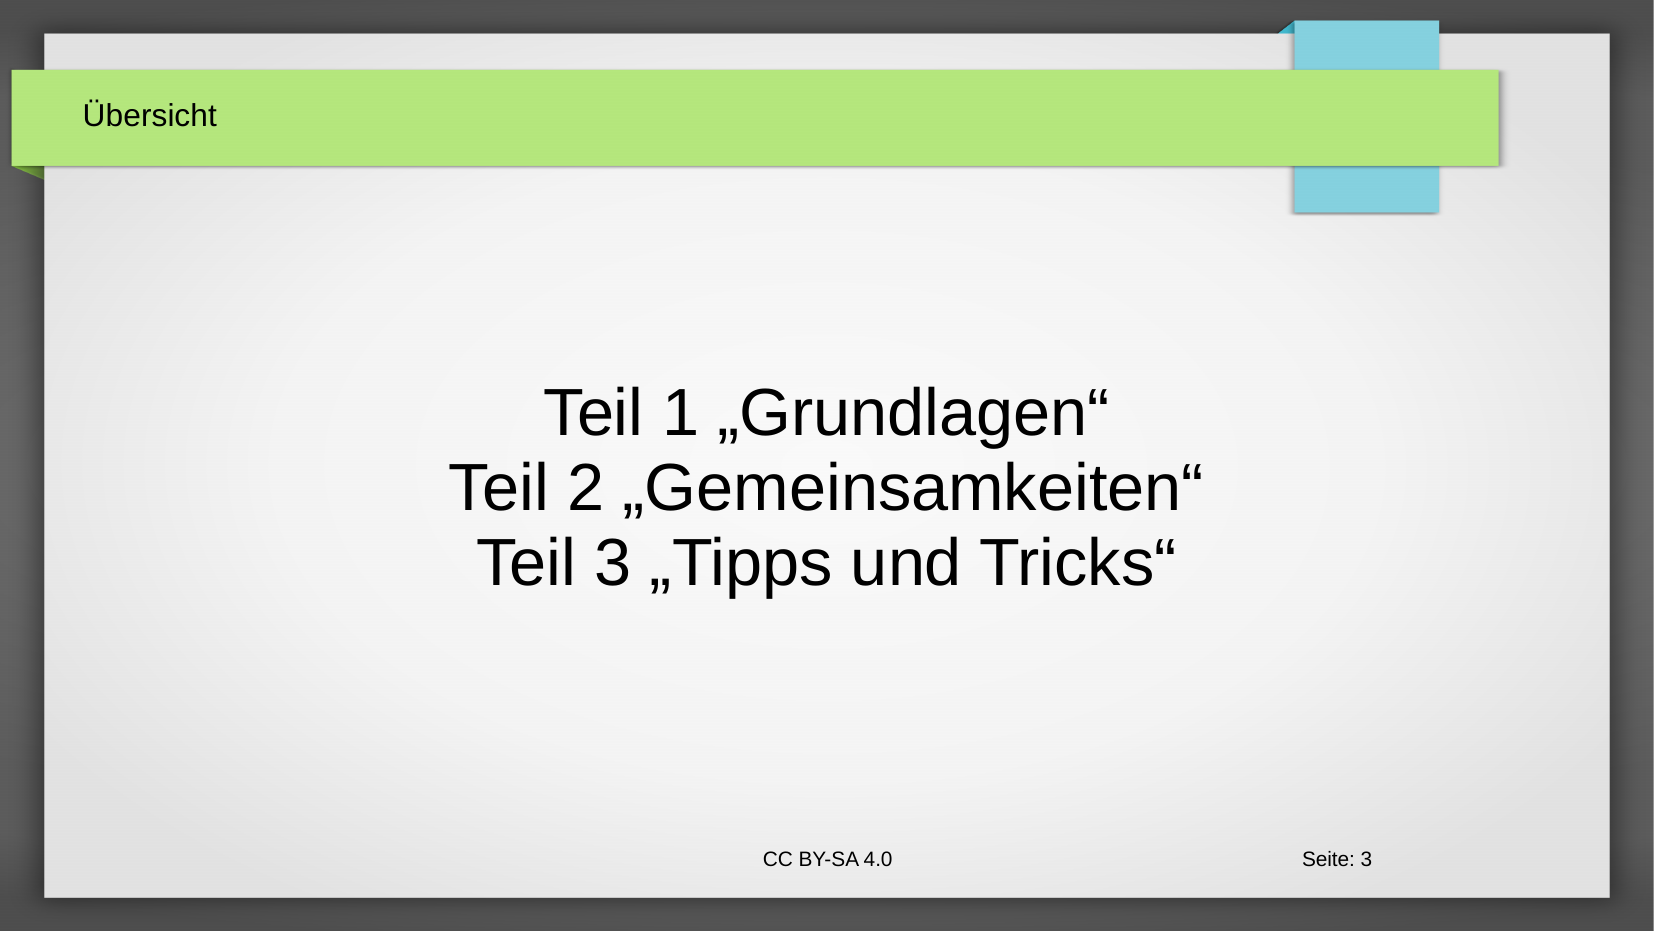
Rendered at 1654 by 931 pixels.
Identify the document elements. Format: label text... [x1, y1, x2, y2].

picture [0, 0, 1654, 931]
subtitle Teil 1 „Grundlagen“ Teil 2 „Gemeinsamkeiten“ Teil 3 „Tipps und Tricks“ [82, 217, 1571, 758]
title Übersicht [82, 70, 1264, 160]
